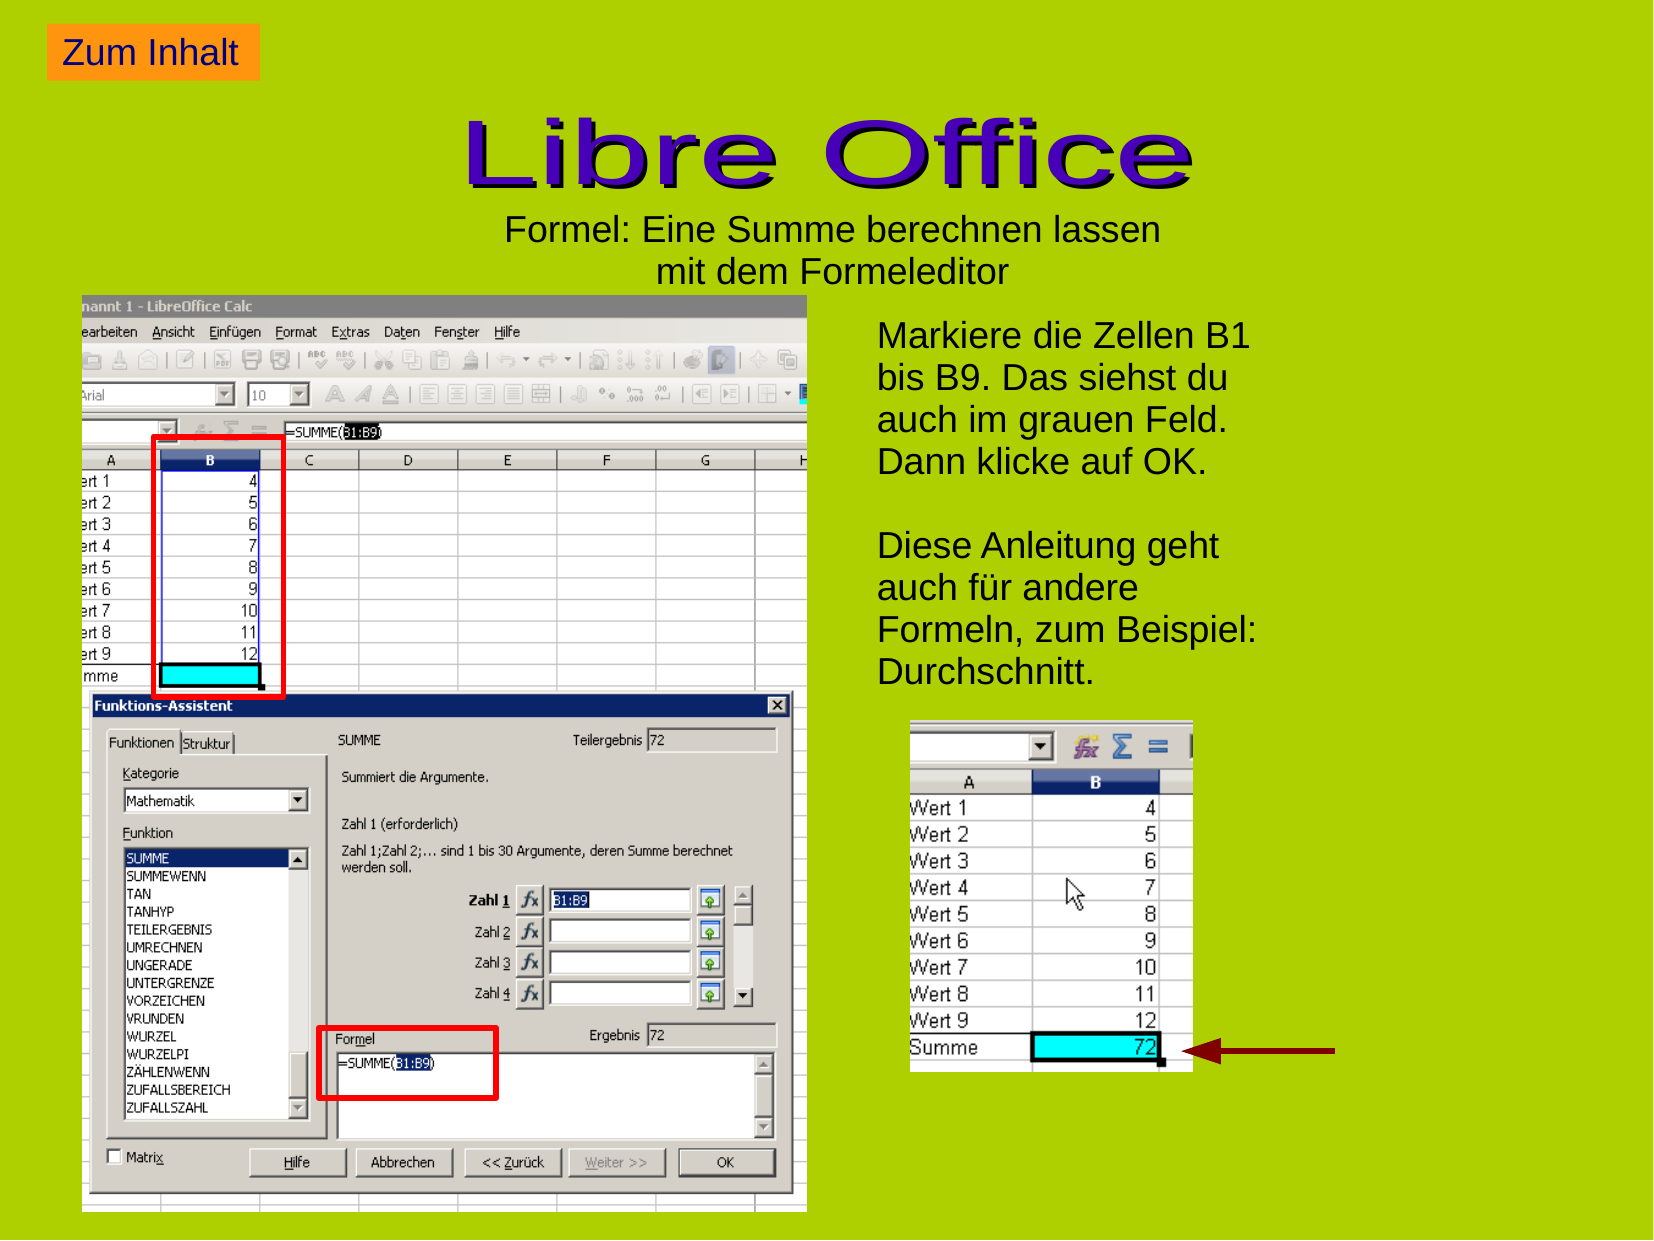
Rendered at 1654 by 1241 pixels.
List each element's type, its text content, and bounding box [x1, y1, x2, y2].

text_box Zum Inhalt [47, 23, 260, 81]
text_box Formel: Eine Summe berechnen lassen mit dem Formeleditor [460, 201, 1205, 301]
title Libre Office [82, 49, 1571, 257]
picture [82, 295, 807, 1212]
picture [910, 720, 1193, 1072]
text_box Markiere die Zellen B1 bis B9. Das siehst du auch im grauen Feld. Dann klicke auf OK. Diese Anleitung geht auch für andere Formeln, zum Beispiel: Durchschnitt. [862, 307, 1276, 701]
